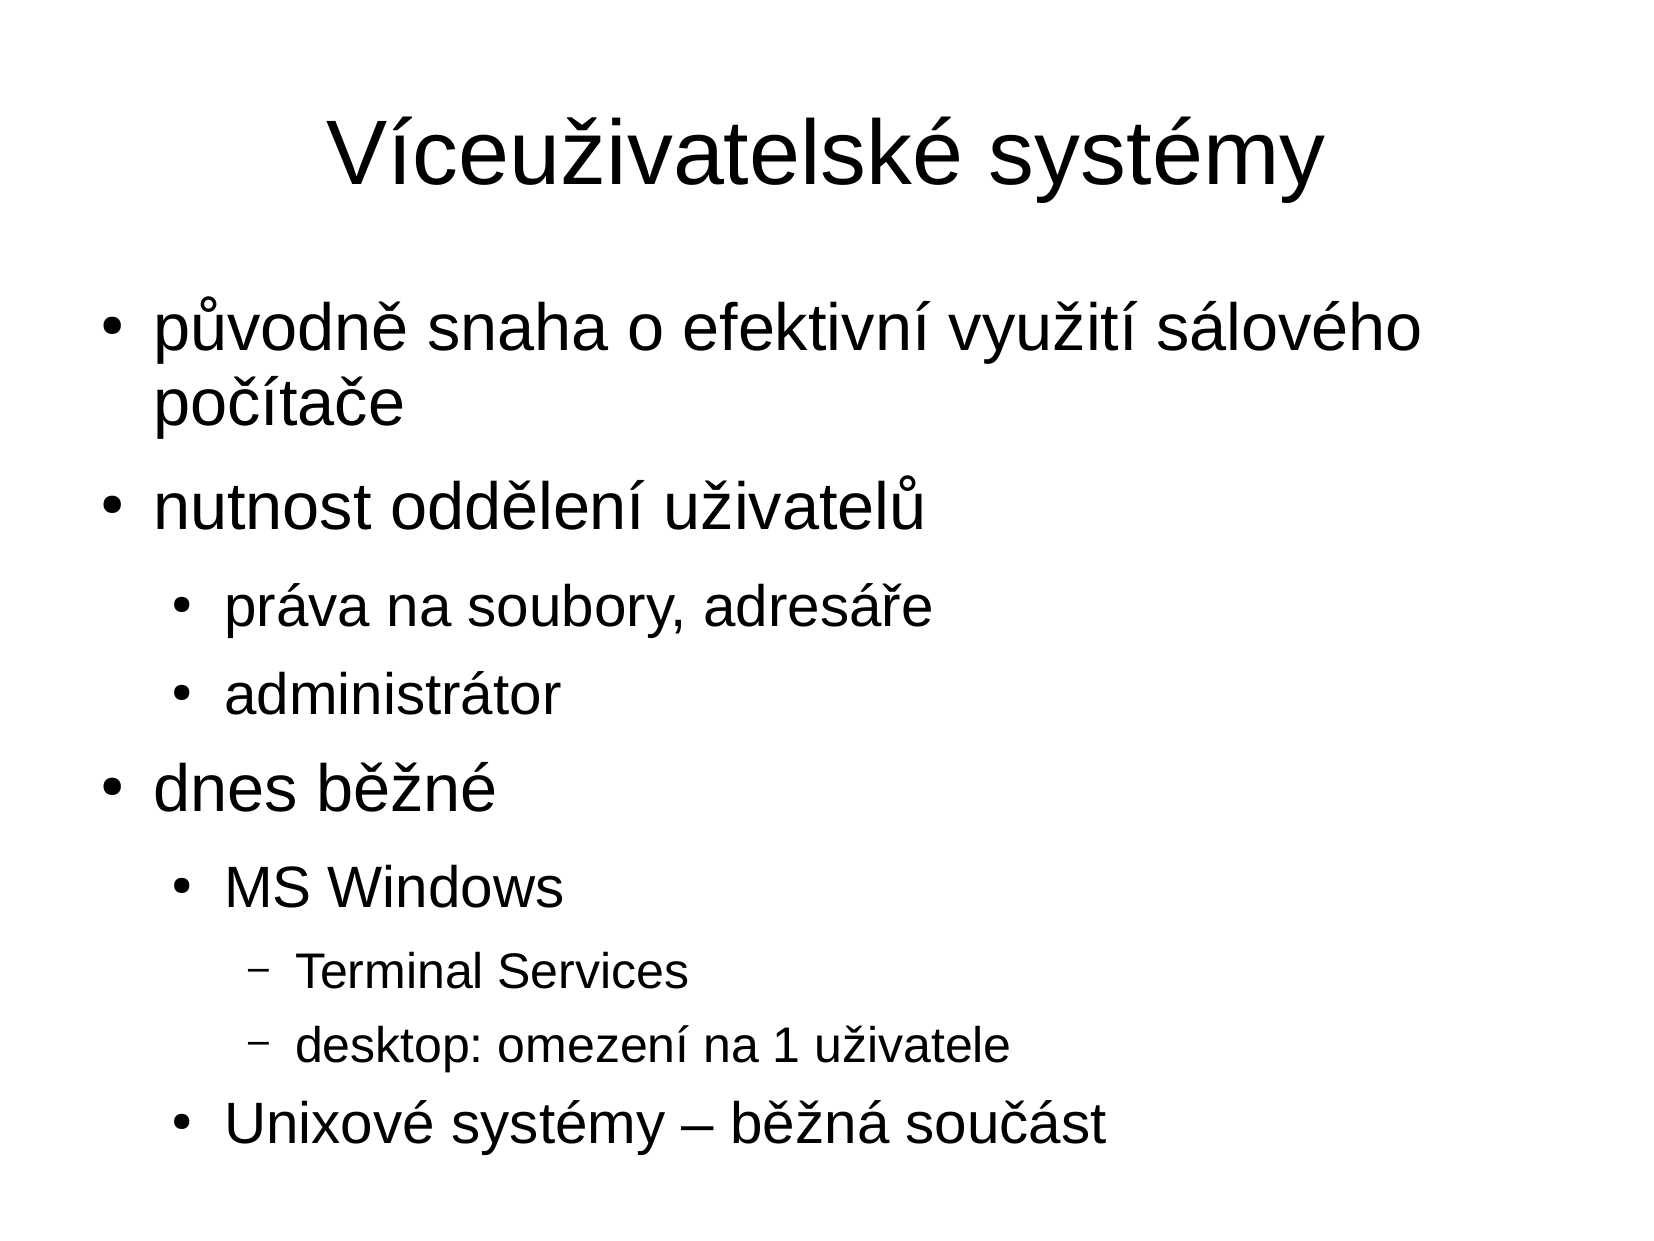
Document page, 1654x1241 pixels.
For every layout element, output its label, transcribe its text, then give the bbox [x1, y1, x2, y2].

list původně snaha o efektivní využití sálového počítače nutnost oddělení uživatelů práva na soubory, adresáře administrátor dnes běžné MS Windows Terminal Services desktop: omezení na 1 uživatele Unixové systémy – běžná součást [82, 290, 1571, 1156]
title Víceuživatelské systémy [82, 56, 1571, 250]
